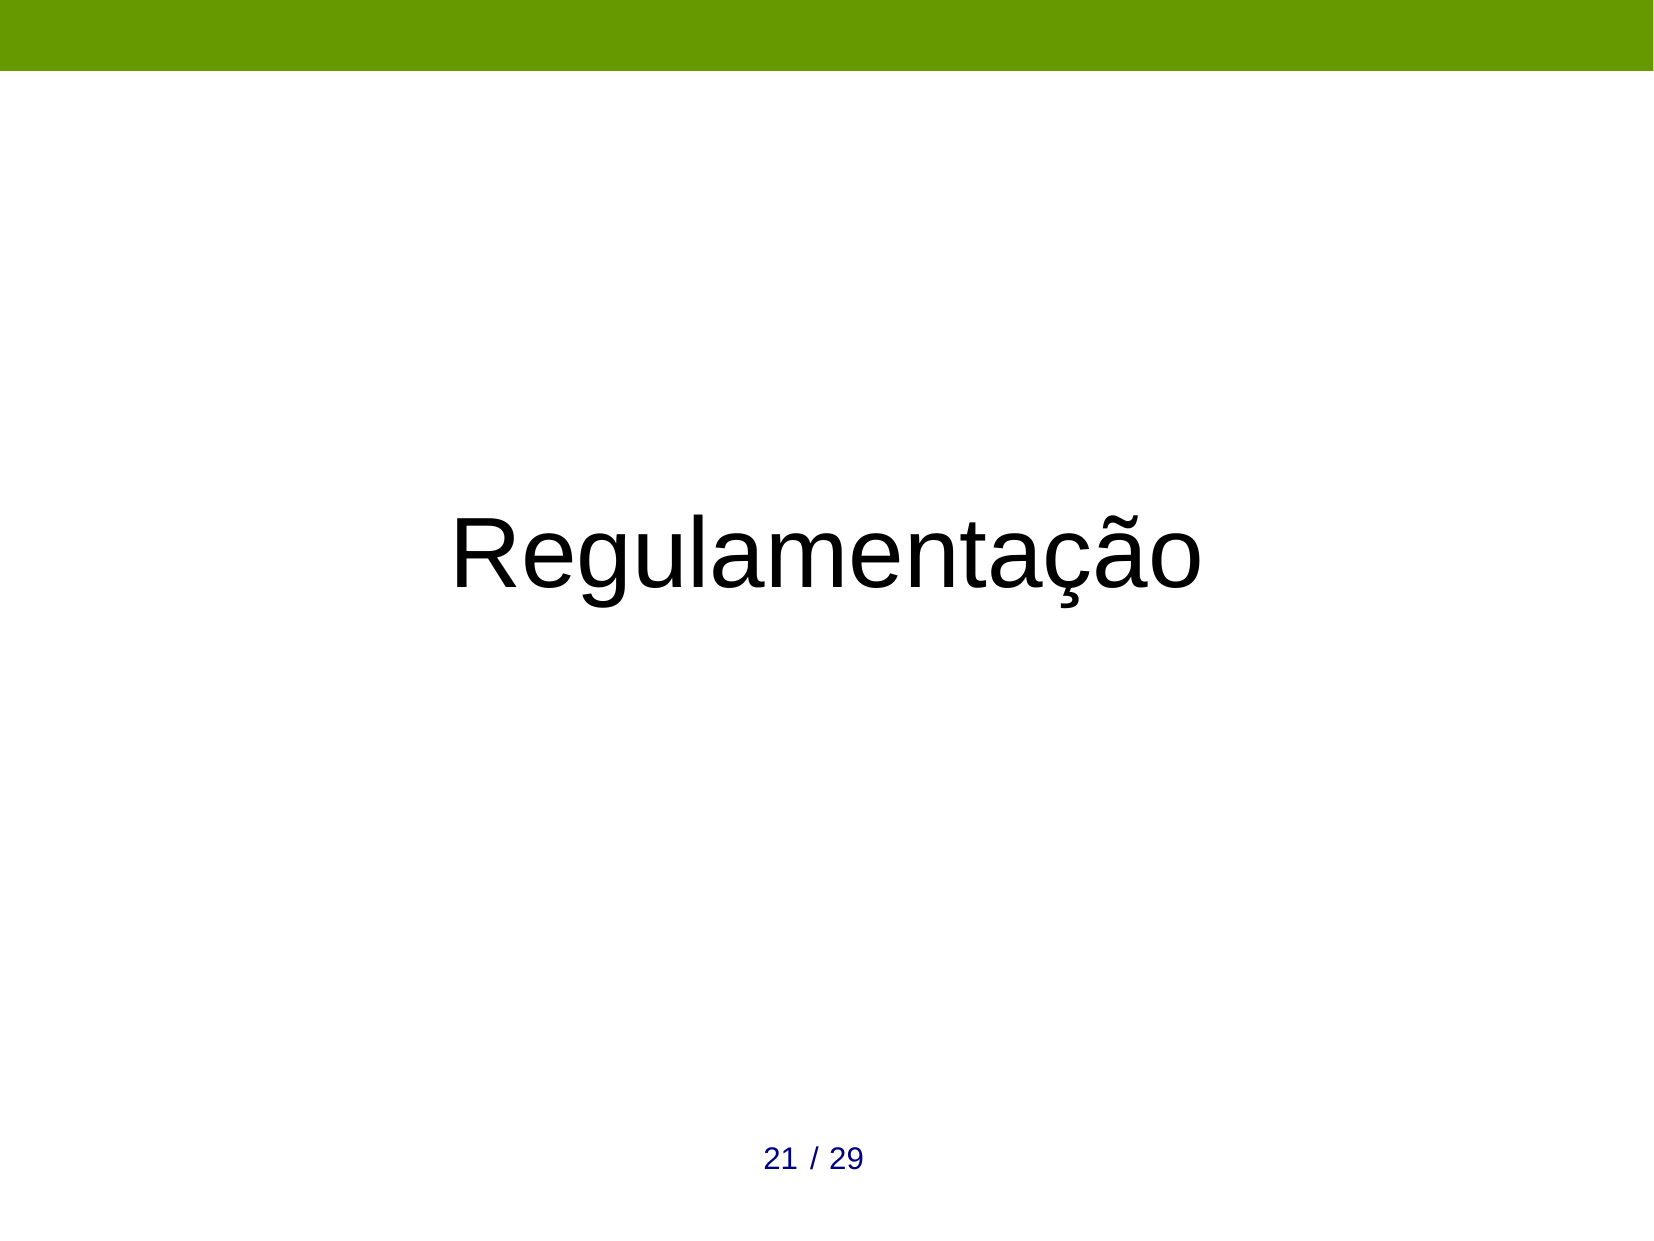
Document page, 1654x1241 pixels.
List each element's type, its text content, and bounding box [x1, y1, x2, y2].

text_box 29 [814, 1134, 920, 1185]
title / [779, 1134, 851, 1184]
text_box <número> [640, 1134, 814, 1193]
subtitle Regulamentação [82, 73, 1571, 1033]
